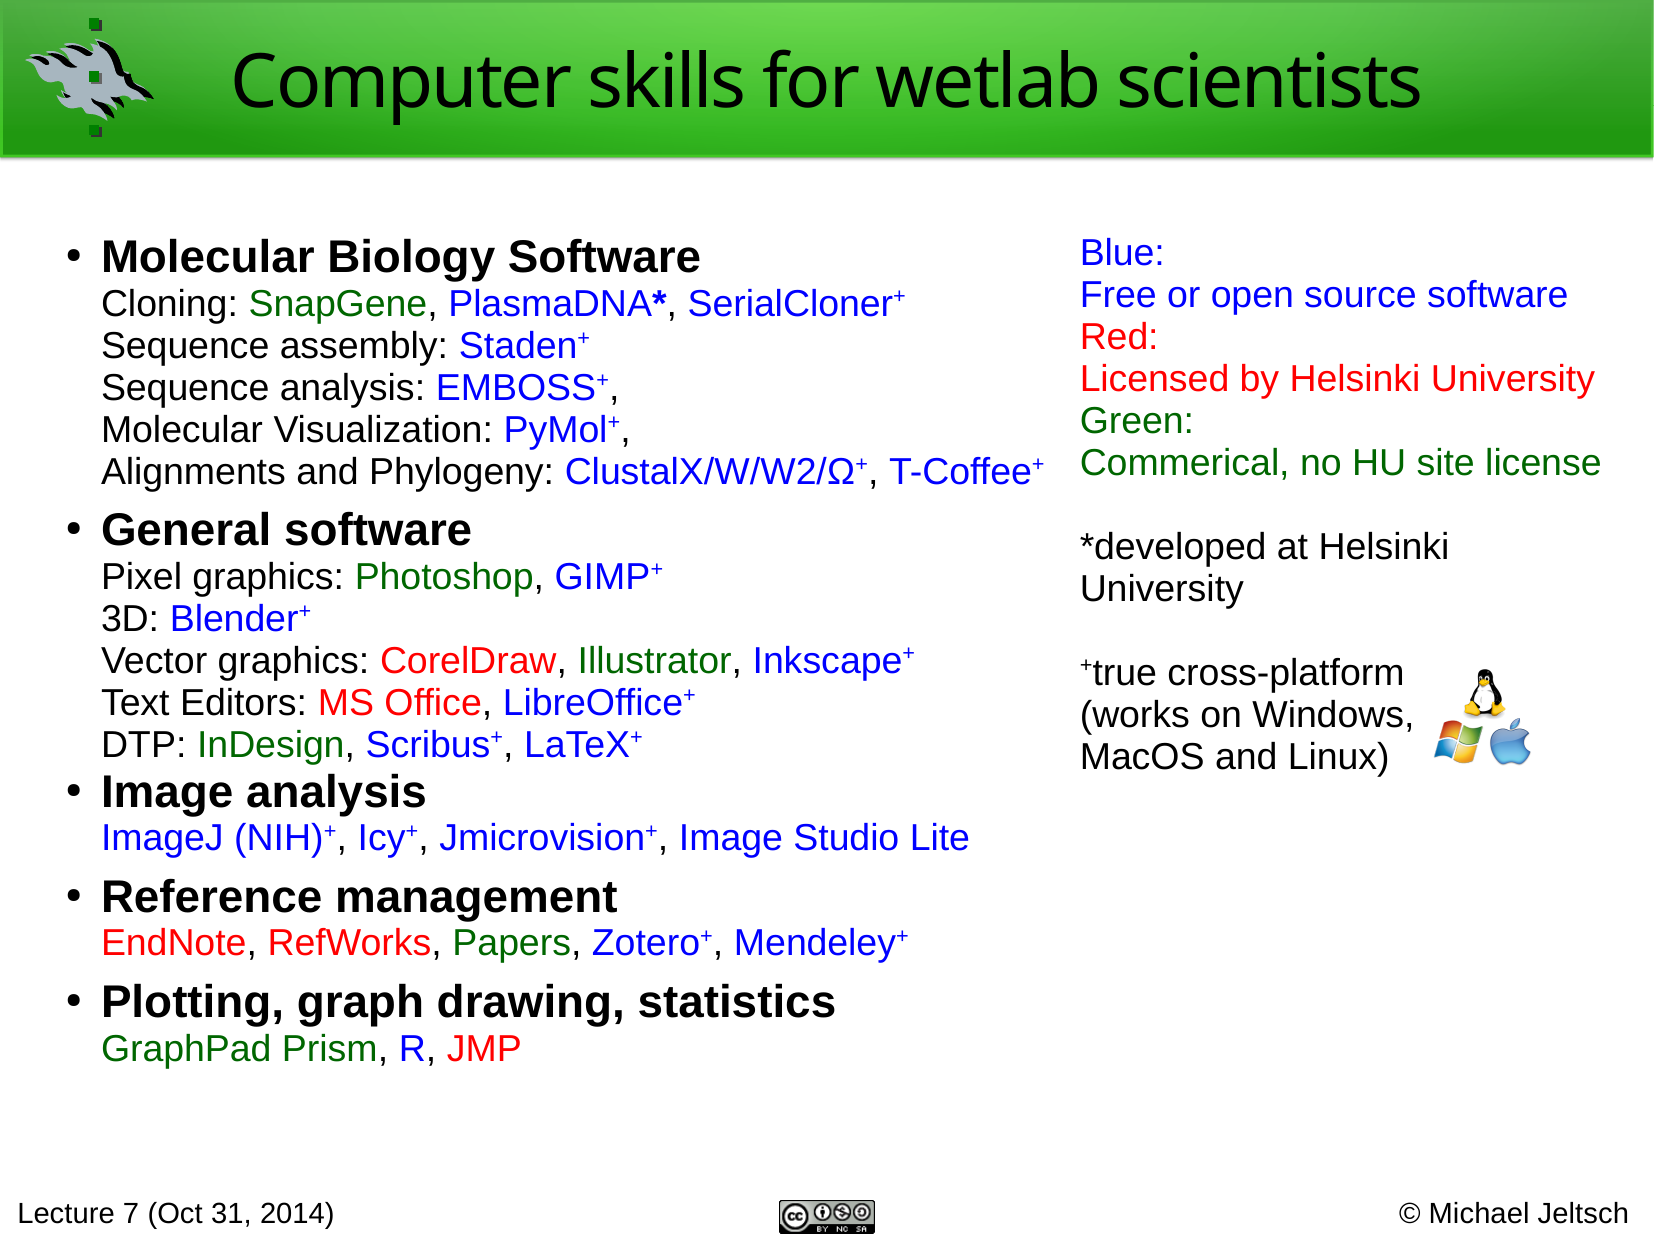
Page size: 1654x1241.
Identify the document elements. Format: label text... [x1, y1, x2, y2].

text_box Blue: Free or open source software Red: Licensed by Helsinki University Green: Commerical, no HU site license *developed at Helsinki University +true cross-platform (works on Windows, MacOS and Linux) [1065, 223, 1636, 787]
picture [1433, 666, 1534, 767]
title Computer skills for wetlab scientists [99, 32, 1555, 123]
picture [779, 1200, 875, 1234]
text_box Molecular Biology Software Cloning: SnapGene, PlasmaDNA*, SerialCloner+ Sequence assembly: Staden+ Sequence analysis: EMBOSS+, Molecular Visualization: PyMol+, Alignments and Phylogeny: ClustalX/W/W2/Ω+, T-Coffee+ General software Pixel graphics: Photoshop, GIMP+ 3D: Blender+ Vector graphics: CorelDraw, Illustrator, Inkscape+ Text Editors: MS Office, LibreOffice+ DTP: InDesign, Scribus+, LaTeX+ Image analysis ImageJ (NIH)+, Icy+, Jmicrovision+, Image Studio Lite Reference management EndNote, RefWorks, Papers, Zotero+, Mendeley+ Plotting, graph drawing, statistics GraphPad Prism, R, JMP [50, 223, 1071, 1137]
